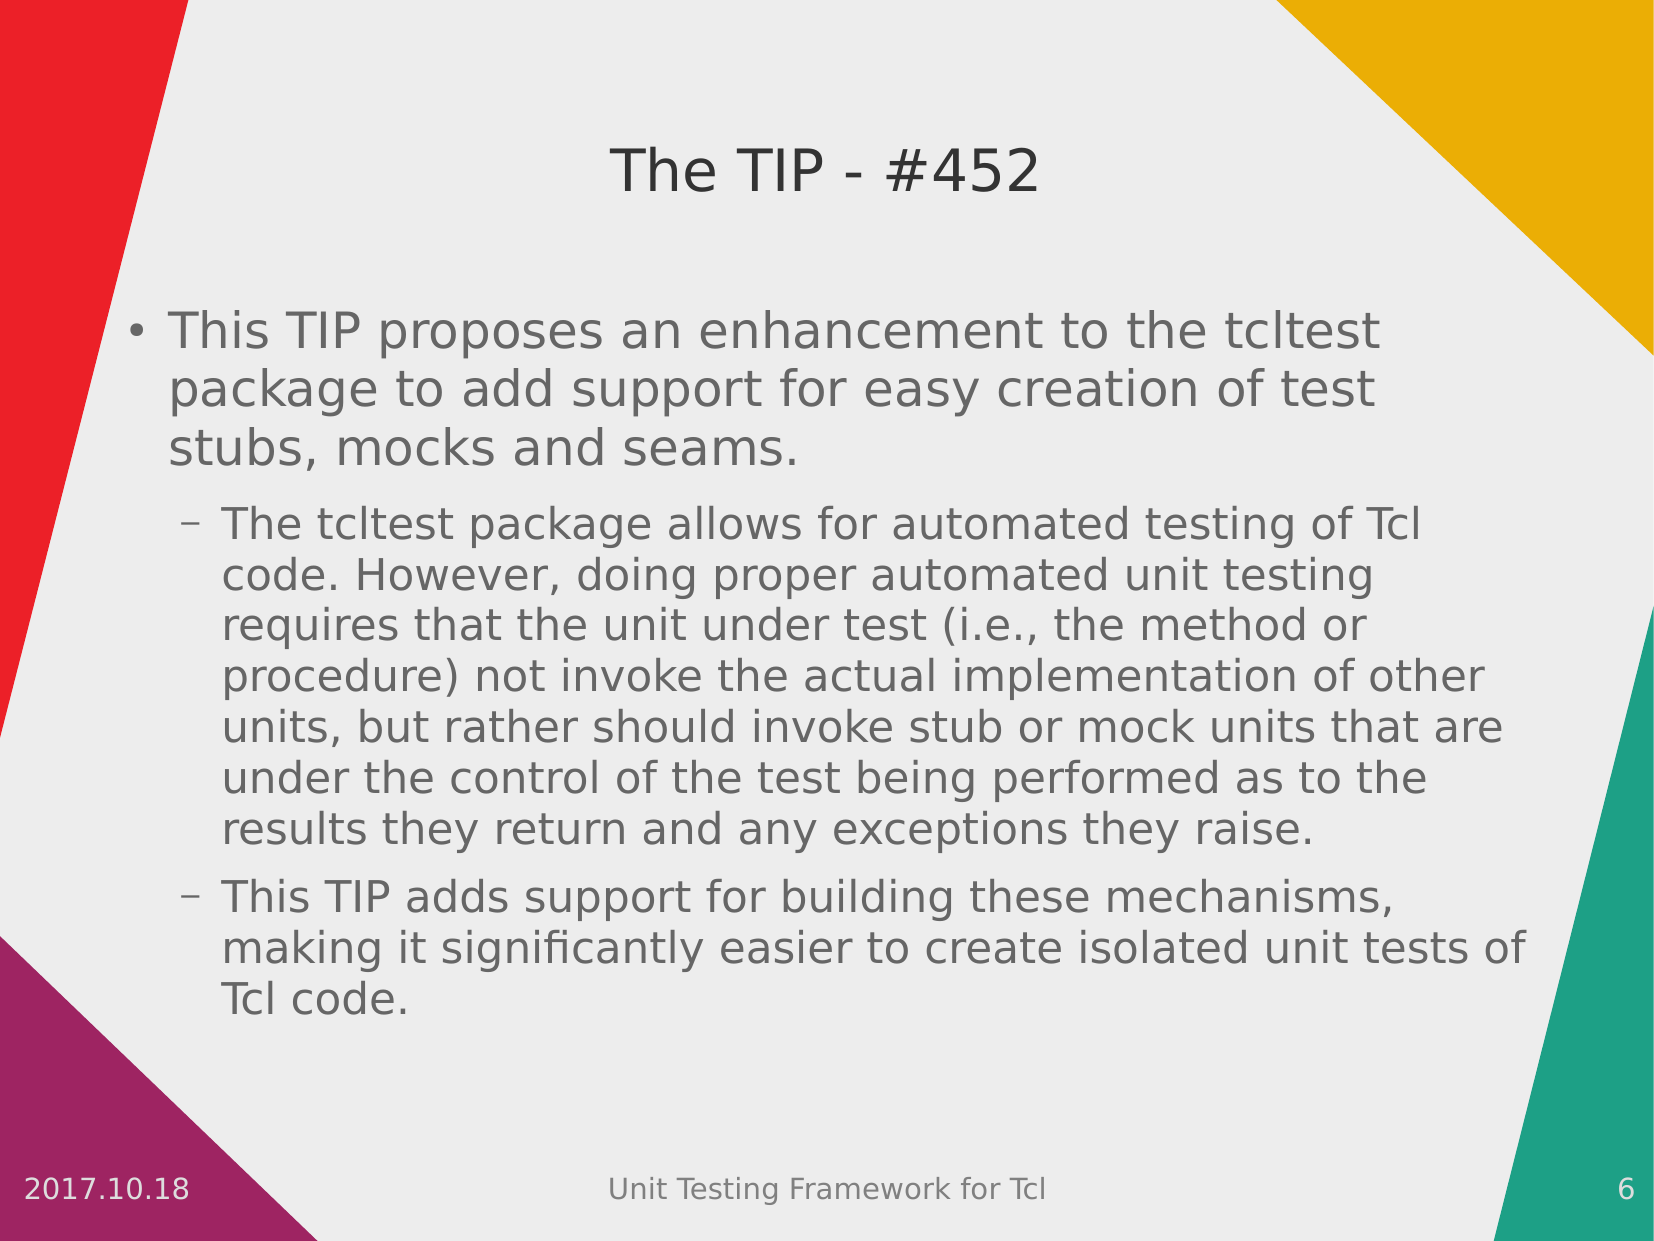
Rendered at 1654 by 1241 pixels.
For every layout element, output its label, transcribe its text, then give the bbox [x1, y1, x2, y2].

list This TIP proposes an enhancement to the tcltest package to add support for easy creation of test stubs, mocks and seams. The tcltest package allows for automated testing of Tcl code. However, doing proper automated unit testing requires that the unit under test (i.e., the method or procedure) not invoke the actual implementation of other units, but rather should invoke stub or mock units that are under the control of the test being performed as to the results they return and any exceptions they raise. This TIP adds support for building these mechanisms, making it significantly easier to create isolated unit tests of Tcl code. [114, 302, 1539, 1033]
title The TIP - #452 [114, 73, 1539, 271]
